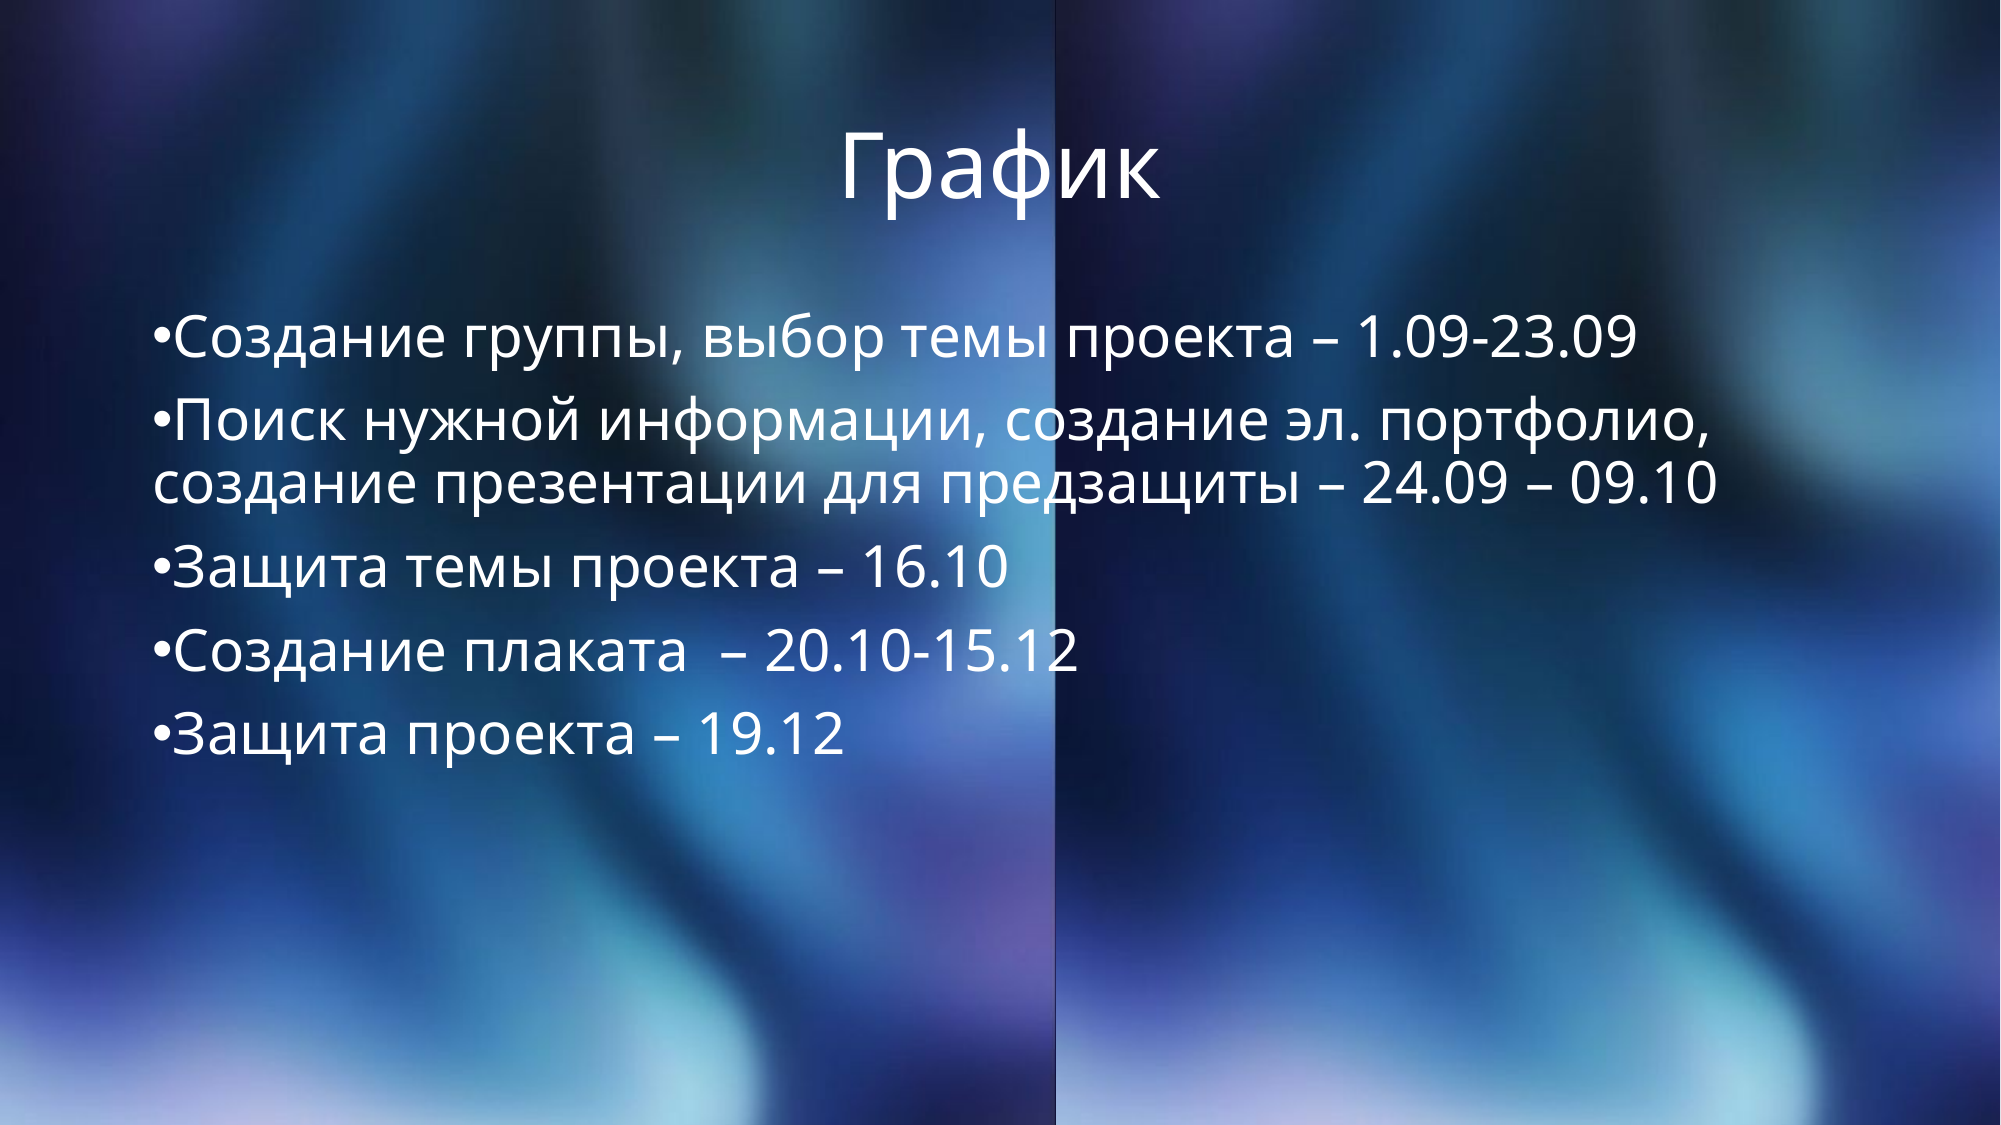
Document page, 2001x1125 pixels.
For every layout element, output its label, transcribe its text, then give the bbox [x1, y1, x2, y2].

title График [137, 59, 1863, 278]
list Создание группы, выбор темы проекта – 1.09-23.09 Поиск нужной информации, создание эл. портфолио, создание презентации для предзащиты – 24.09 – 09.10 Защита темы проекта – 16.10 Создание плаката – 20.10-15.12 Защита проекта – 19.12 [137, 299, 1886, 1014]
